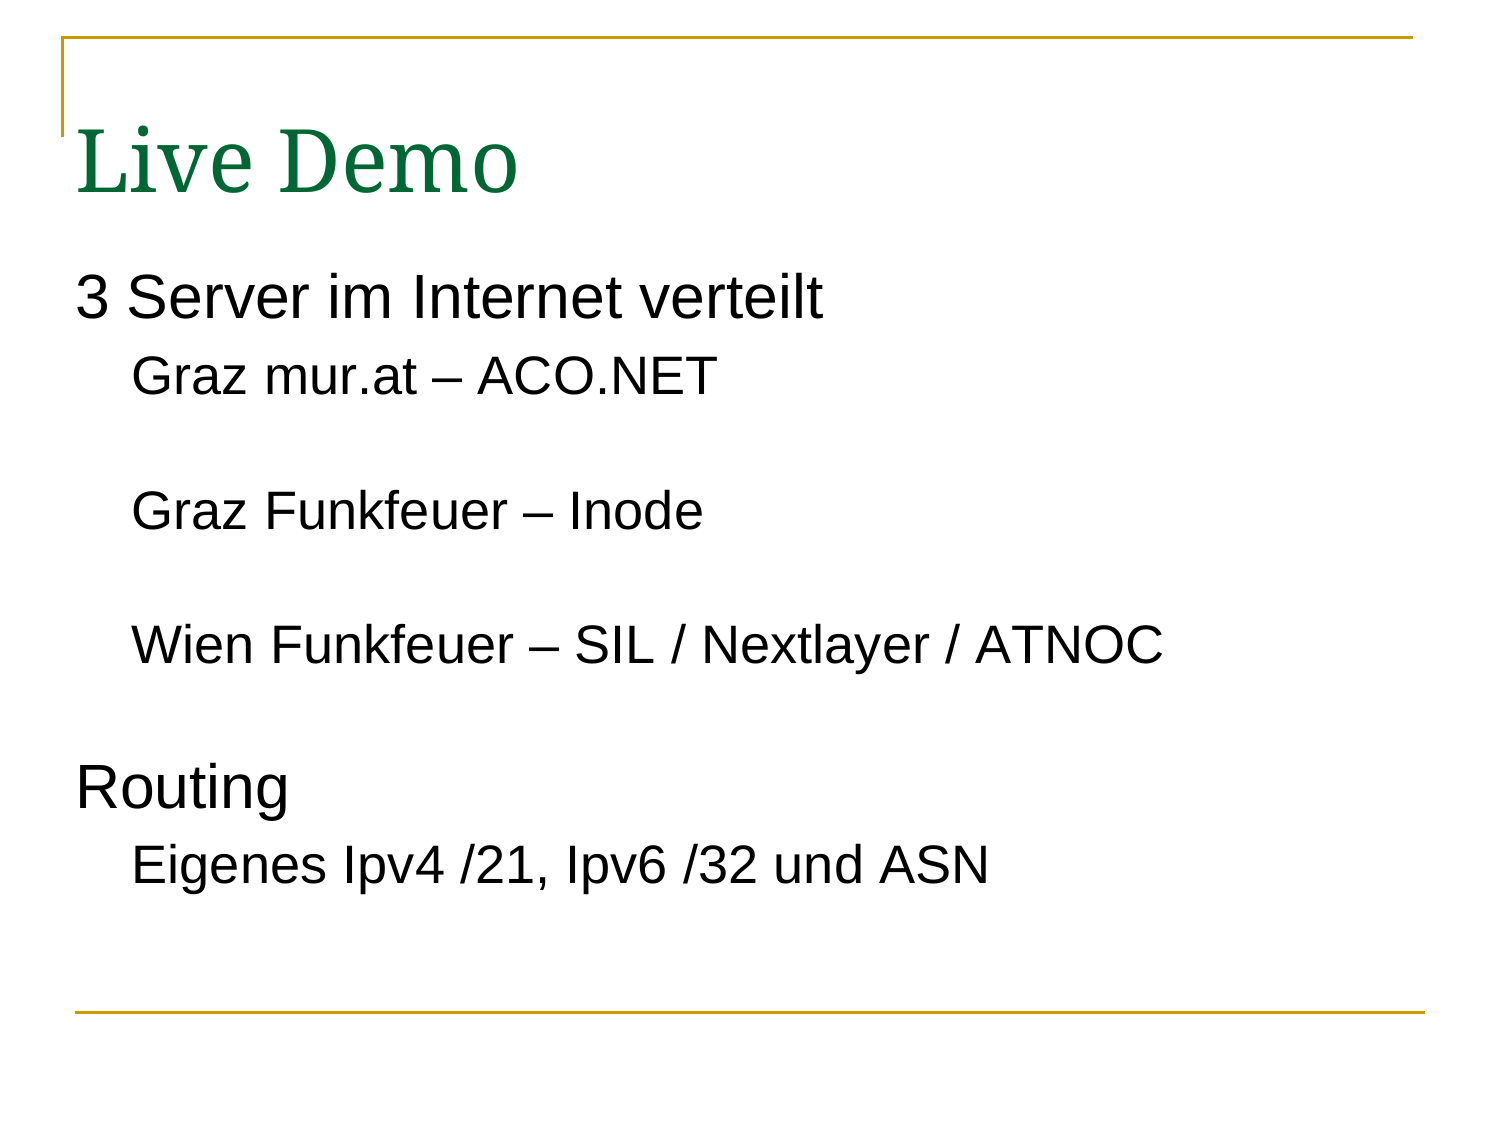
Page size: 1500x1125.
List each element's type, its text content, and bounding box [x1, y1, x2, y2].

title Live Demo [75, 52, 1426, 262]
list 3 Server im Internet verteilt Graz mur.at – ACO.NET Graz Funkfeuer – Inode Wien Funkfeuer – SIL / Nextlayer / ATNOC Routing Eigenes Ipv4 /21, Ipv6 /32 und ASN [75, 262, 1426, 991]
